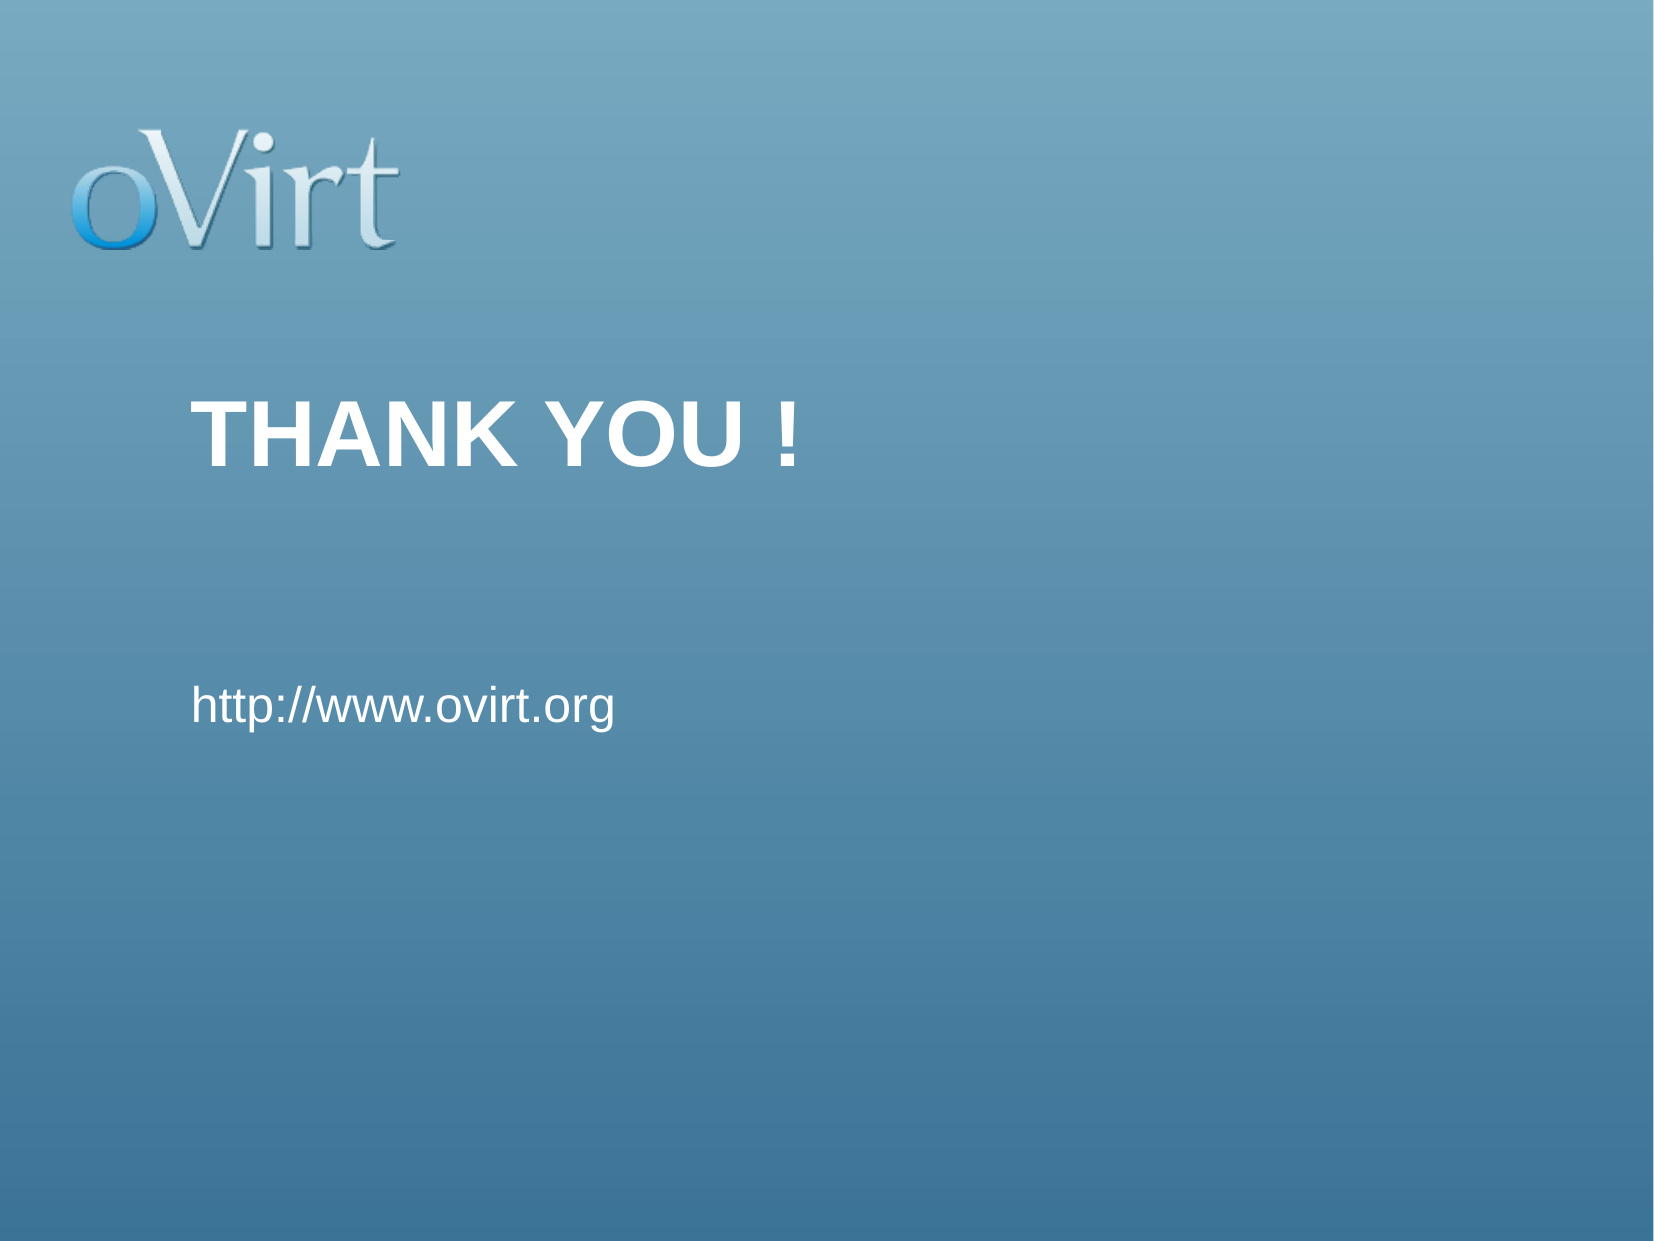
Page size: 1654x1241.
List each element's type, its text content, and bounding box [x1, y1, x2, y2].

picture [0, 0, 1654, 1241]
text_box THANK YOU ! [175, 374, 1549, 510]
text_box http://www.ovirt.org [176, 669, 1549, 852]
